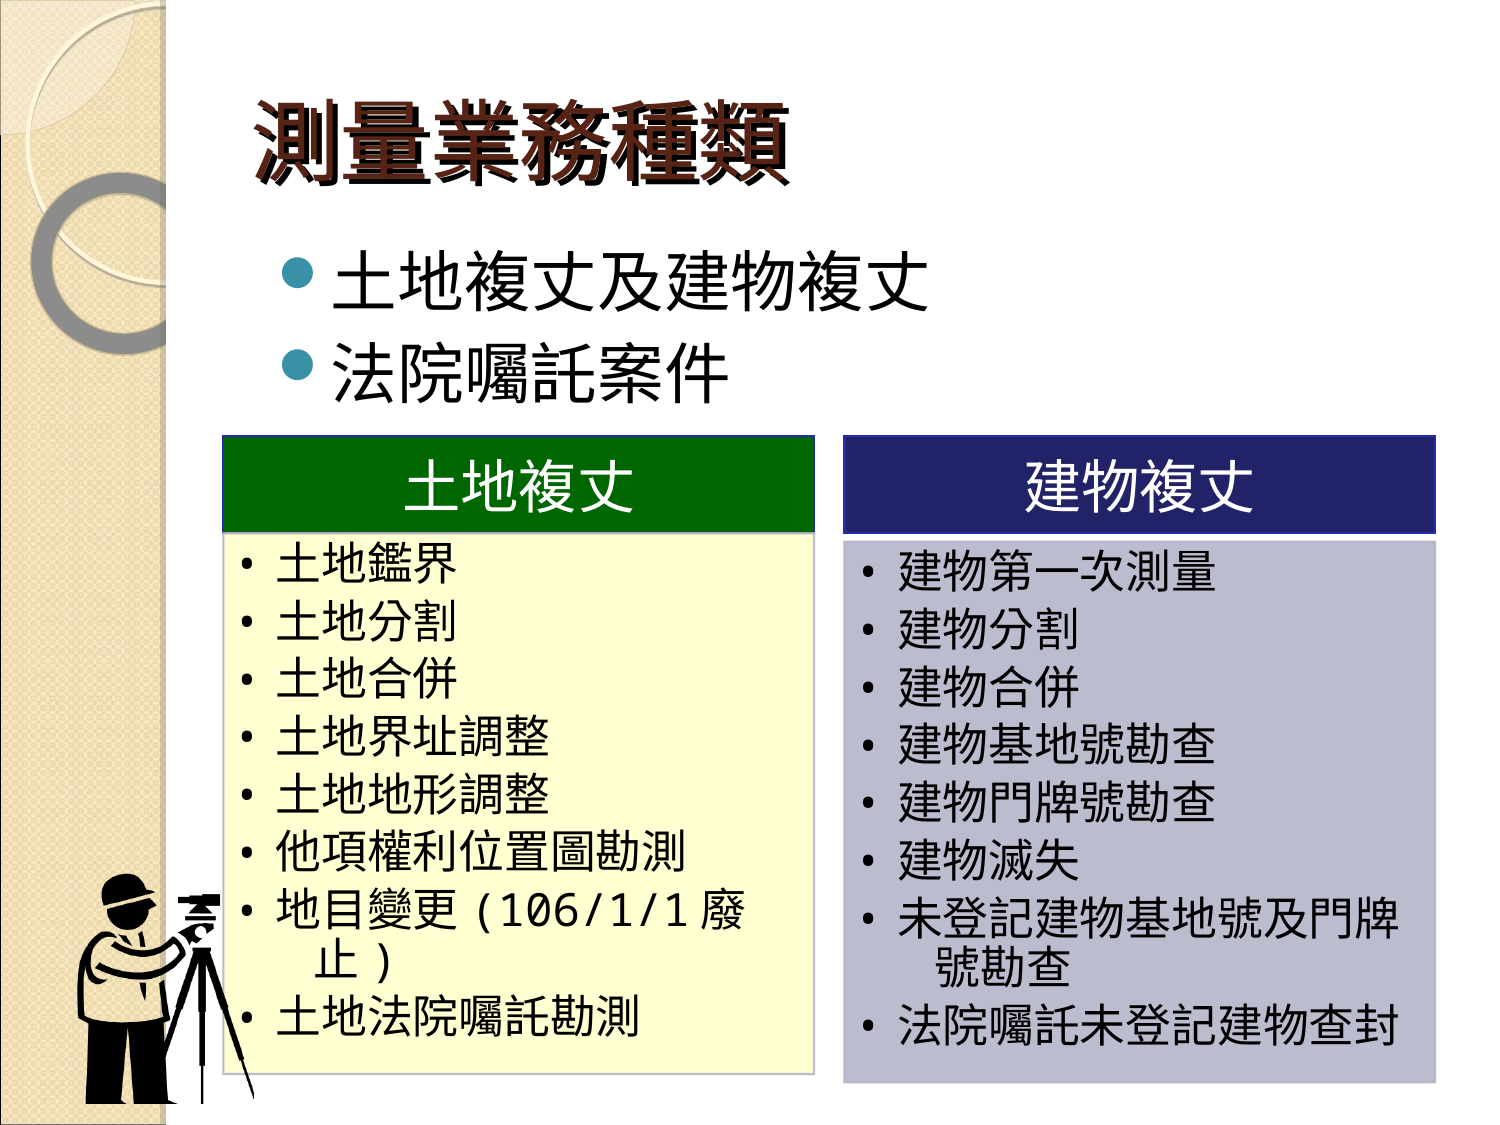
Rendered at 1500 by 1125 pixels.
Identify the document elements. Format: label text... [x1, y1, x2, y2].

text_box 建物第一次測量 建物分割 建物合併 建物基地號勘查 建物門牌號勘查 建物滅失 未登記建物基地號及門牌號勘查 法院囑託未登記建物查封 [844, 542, 1435, 1082]
text_box 土地複丈 [223, 436, 814, 533]
title 測量業務種類 [235, 45, 1466, 231]
list 土地複丈及建物複丈 法院囑託案件 [235, 231, 1466, 1020]
picture [76, 869, 254, 1104]
text_box 土地鑑界 土地分割 土地合併 土地界址調整 土地地形調整 他項權利位置圖勘測 地目變更(106/1/1廢止) 土地法院囑託勘測 [223, 533, 814, 1074]
text_box 建物複丈 [844, 436, 1435, 533]
